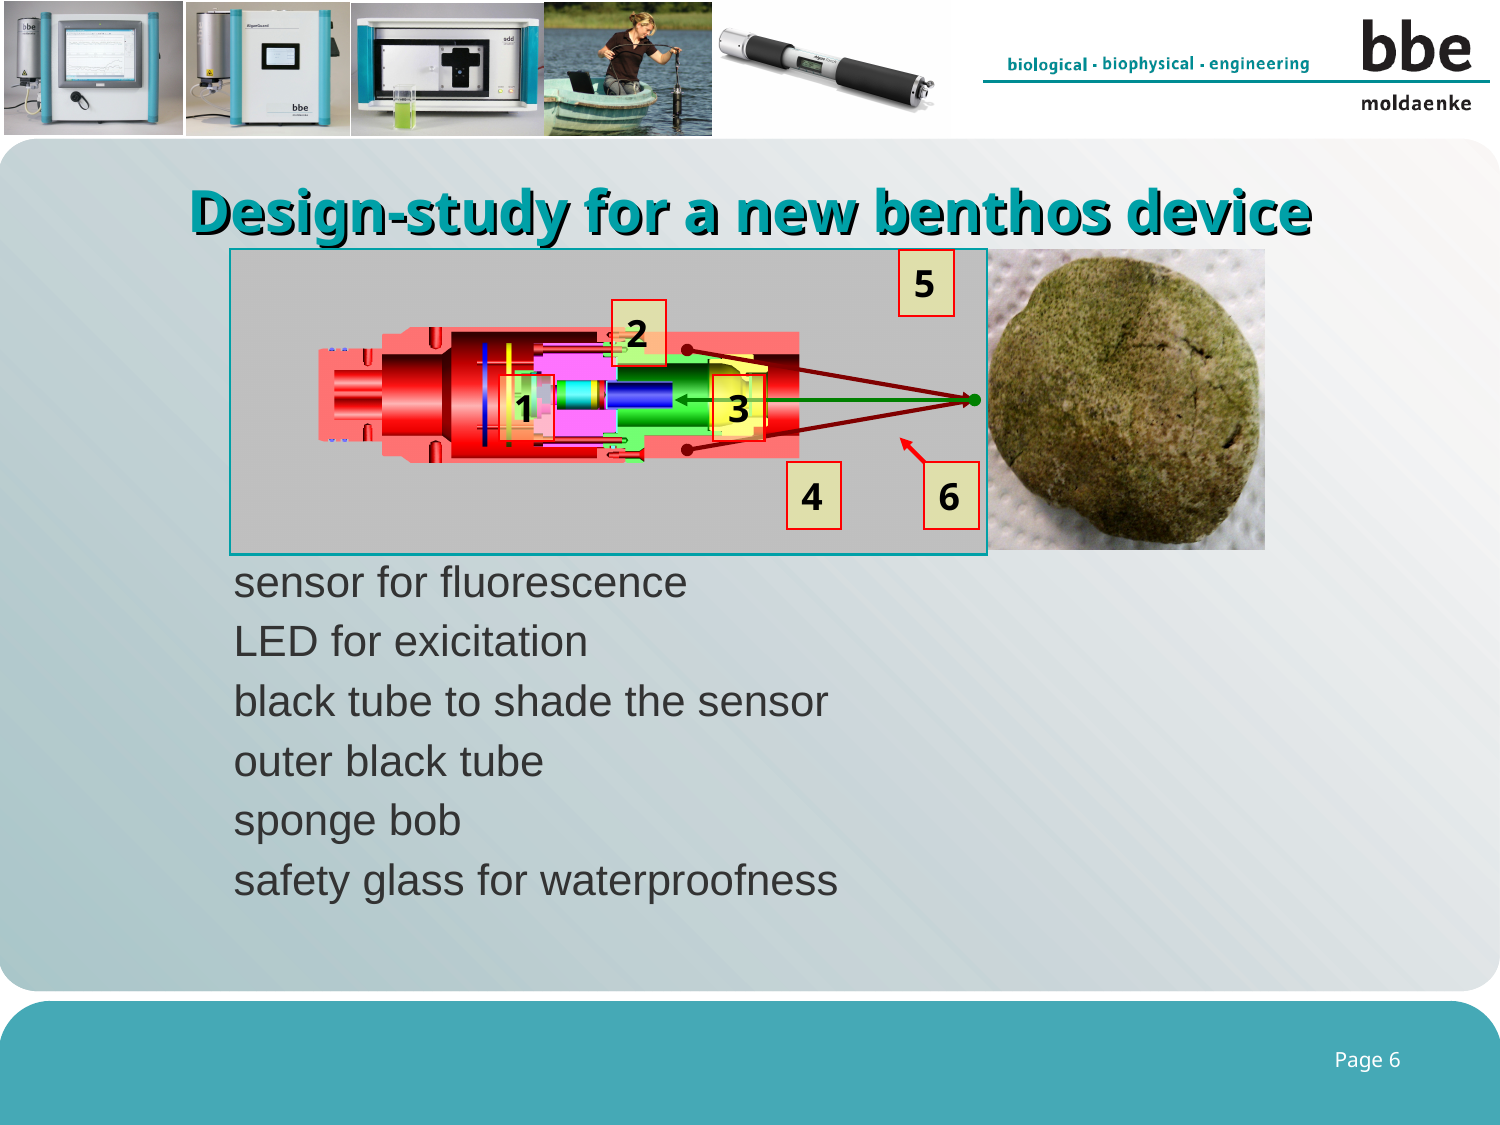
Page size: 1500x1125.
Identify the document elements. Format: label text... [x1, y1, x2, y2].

title Design-study for a new benthos device [112, 162, 1388, 317]
text_box 5 [899, 249, 954, 317]
list sensor for fluorescence LED for exicitation black tube to shade the sensor outer black tube sponge bob safety glass for waterproofness [218, 549, 1004, 976]
picture [351, 0, 951, 138]
picture [186, 2, 350, 136]
text_box 3 [713, 374, 765, 442]
text_box 2 [611, 299, 667, 367]
picture [988, 317, 1265, 550]
picture [4, 1, 183, 135]
text_box 4 [786, 462, 842, 529]
text_box 1 [499, 374, 554, 442]
picture [230, 249, 986, 554]
text_box 6 [924, 462, 979, 529]
